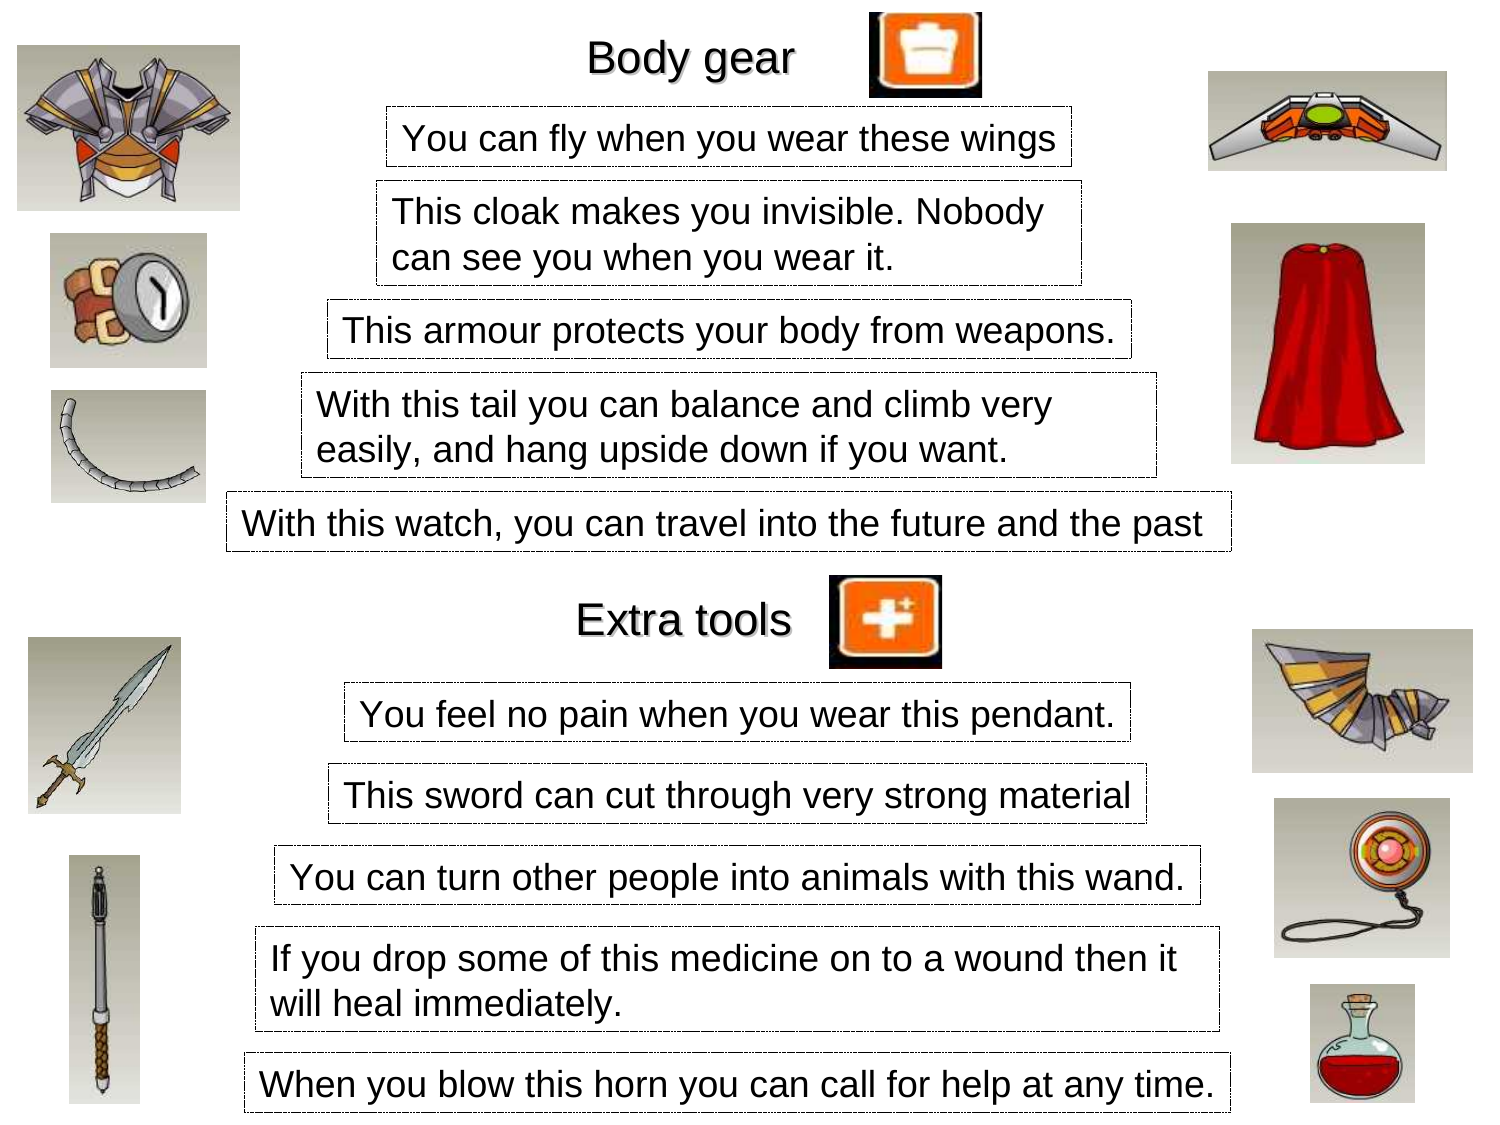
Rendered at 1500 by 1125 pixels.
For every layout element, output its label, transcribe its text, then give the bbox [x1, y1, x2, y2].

picture [869, 12, 983, 98]
picture [28, 637, 181, 815]
picture [1231, 223, 1425, 464]
picture [829, 575, 943, 669]
text_box Extra tools [560, 581, 808, 652]
text_box This sword can cut through very strong material [328, 763, 1147, 824]
text_box You can turn other people into animals with this wand. [274, 845, 1201, 905]
text_box This armour protects your body from weapons. [327, 299, 1132, 359]
picture [50, 233, 207, 368]
picture [1310, 984, 1415, 1103]
text_box If you drop some of this medicine on to a wound then it will heal immediately. [255, 926, 1220, 1032]
picture [51, 390, 206, 504]
picture [17, 45, 240, 211]
picture [1208, 71, 1447, 171]
text_box With this watch, you can travel into the future and the past [226, 491, 1232, 552]
text_box Body gear [571, 20, 811, 91]
text_box You feel no pain when you wear this pendant. [344, 682, 1131, 742]
text_box When you blow this horn you can call for help at any time. [244, 1052, 1231, 1113]
picture [1252, 629, 1473, 773]
picture [69, 855, 140, 1104]
text_box This cloak makes you invisible. Nobody can see you when you wear it. [376, 180, 1082, 286]
text_box You can fly when you wear these wings [386, 106, 1072, 167]
text_box With this tail you can balance and climb very easily, and hang upside down if you want. [301, 372, 1157, 478]
picture [1274, 798, 1450, 959]
